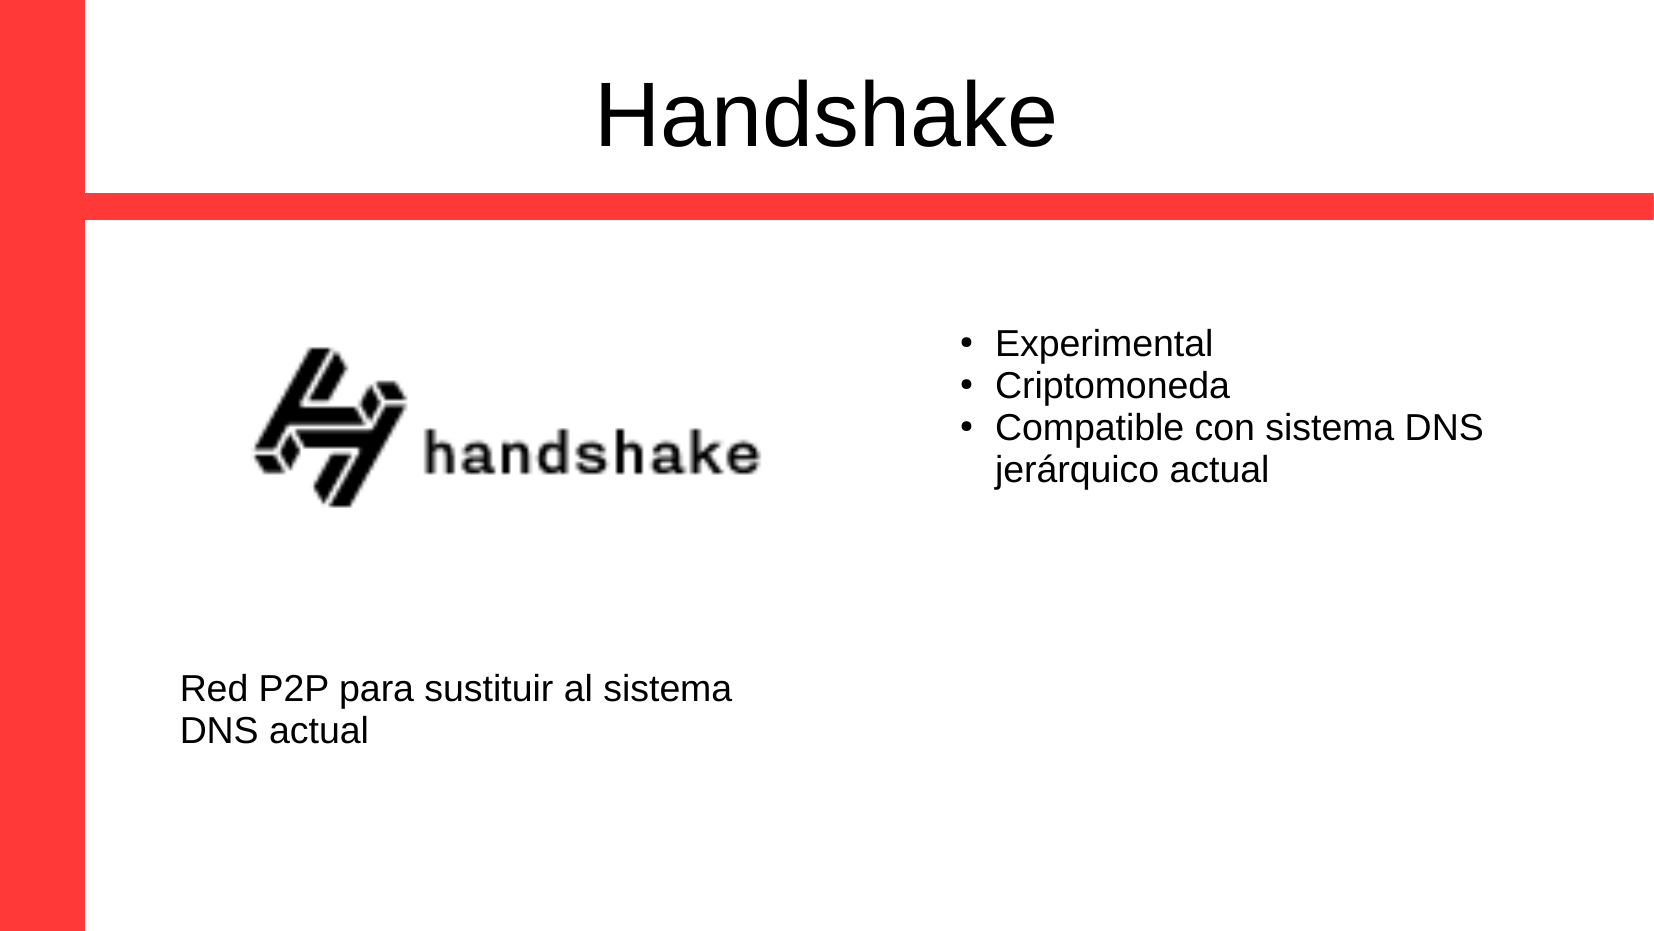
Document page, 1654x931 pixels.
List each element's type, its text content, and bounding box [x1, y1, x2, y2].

picture [150, 287, 824, 601]
title Handshake [82, 37, 1571, 193]
text_box Experimental Criptomoneda Compatible con sistema DNS jerárquico actual [945, 315, 1576, 498]
text_box Red P2P para sustituir al sistema DNS actual [165, 660, 766, 759]
